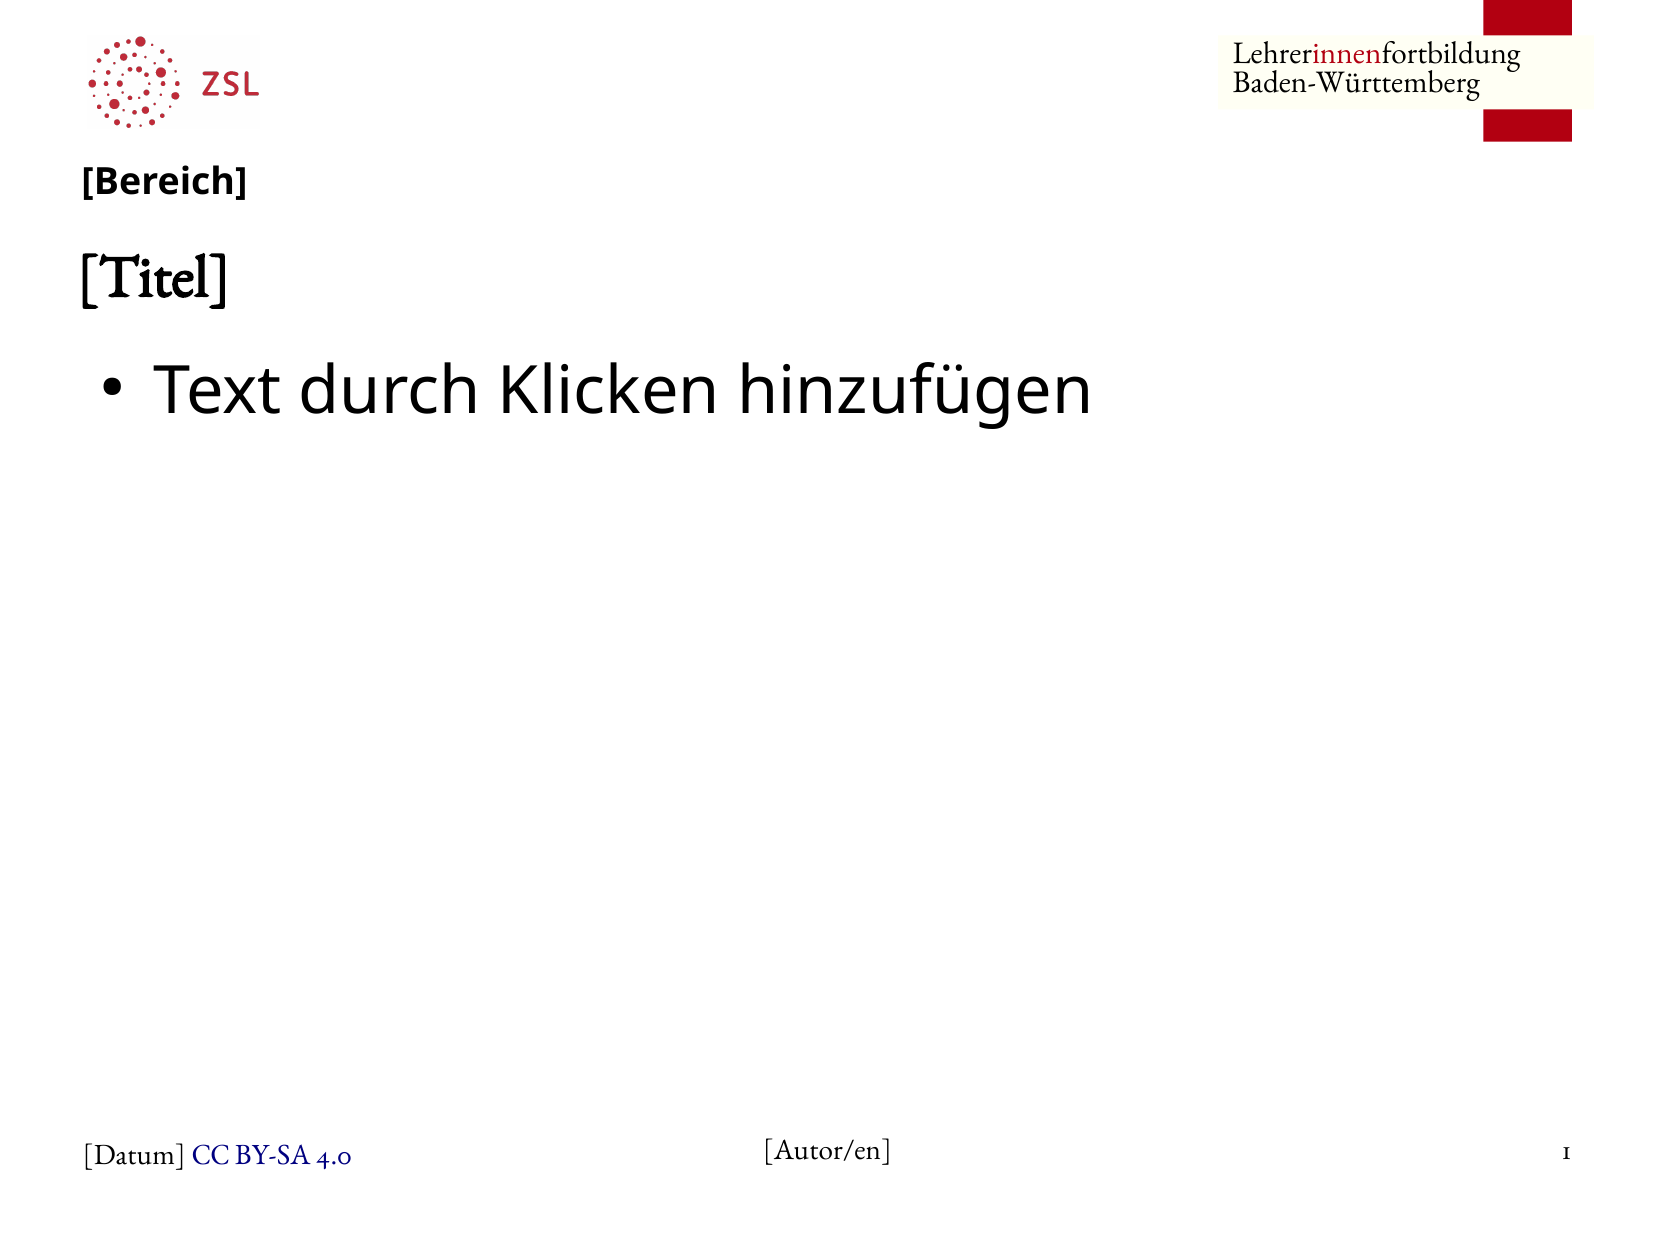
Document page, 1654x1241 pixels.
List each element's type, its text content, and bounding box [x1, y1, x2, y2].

picture [87, 35, 260, 129]
text_box [Datum] CC BY-SA 4.0 [82, 1129, 468, 1216]
text_box [Autor/en] [565, 1129, 1090, 1216]
text_box <Foliennummer> [1185, 1129, 1571, 1216]
text_box [Titel] [76, 236, 597, 325]
list Text durch Klicken hinzufügen [82, 342, 1571, 1052]
